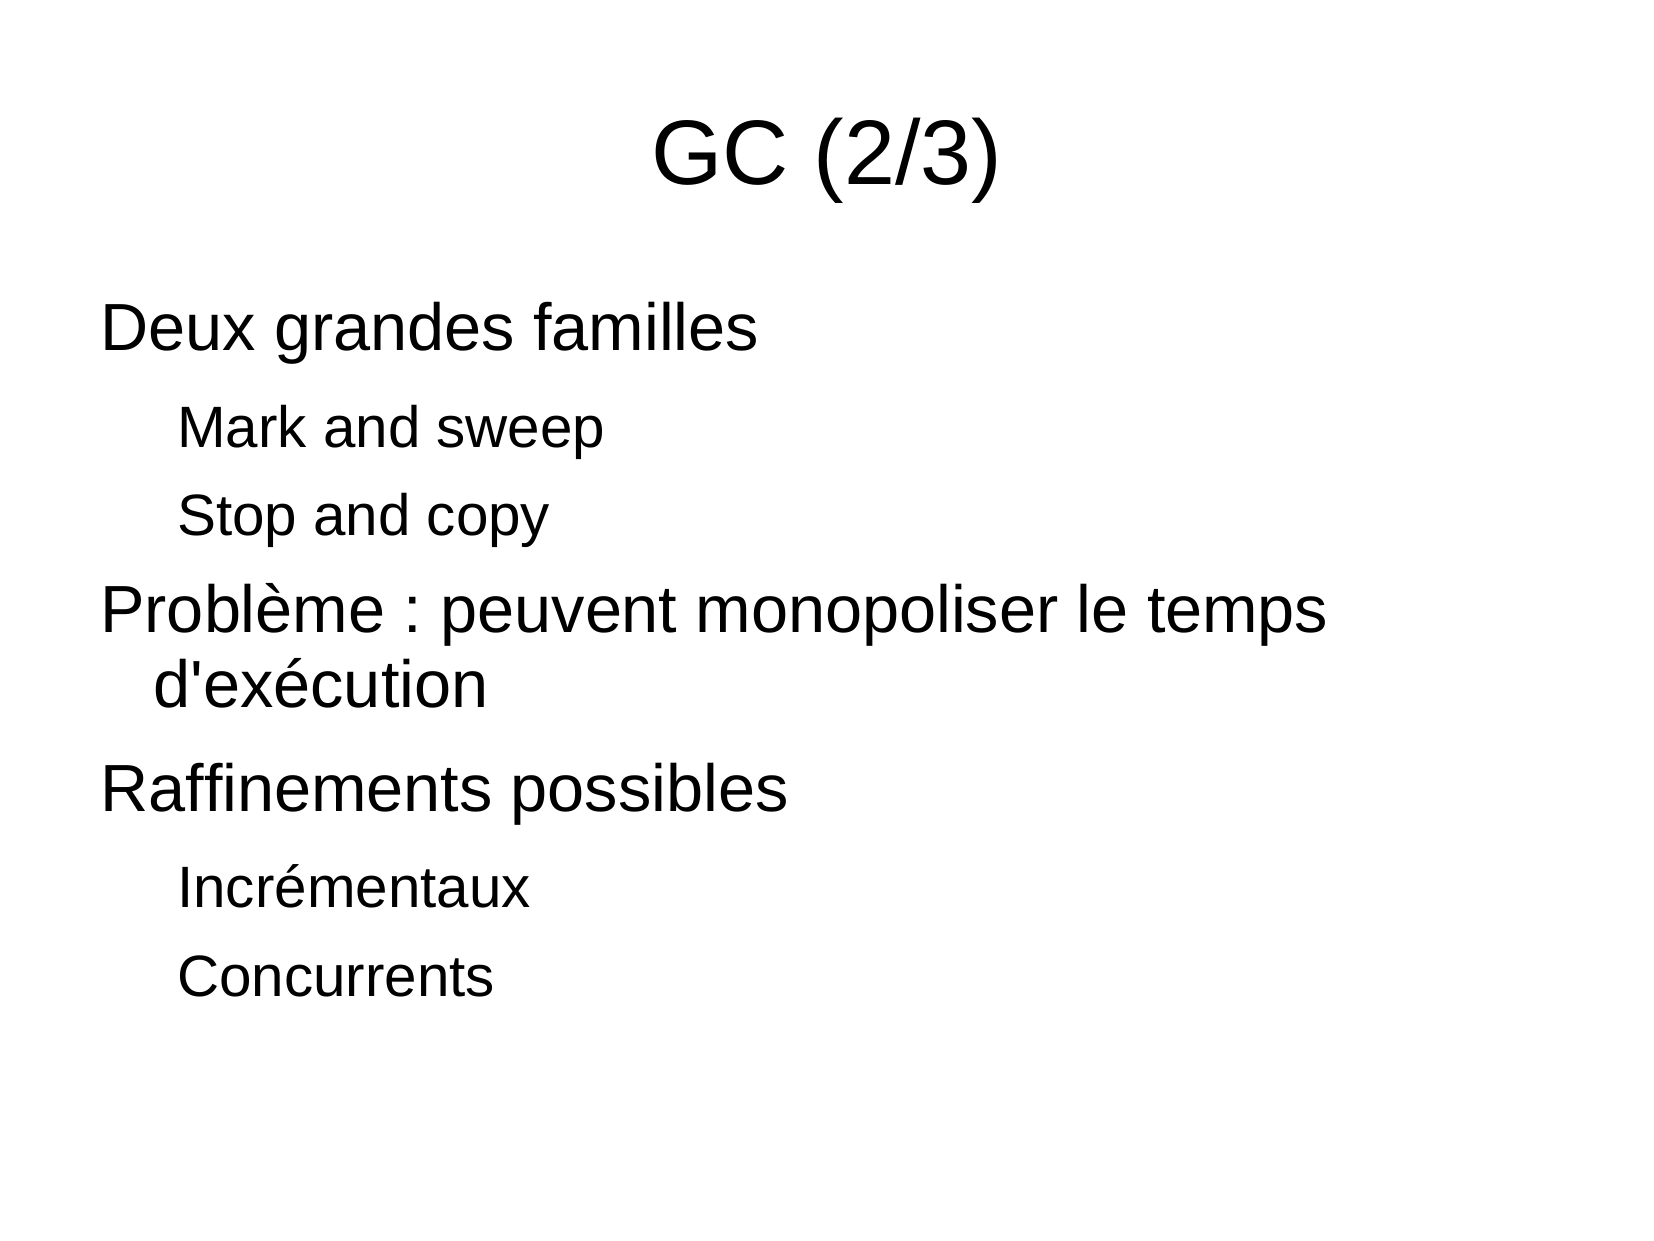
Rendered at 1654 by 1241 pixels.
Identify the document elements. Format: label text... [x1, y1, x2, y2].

list Deux grandes familles Mark and sweep Stop and copy Problème : peuvent monopoliser le temps d'exécution Raffinements possibles Incrémentaux Concurrents [82, 290, 1571, 1094]
title GC (2/3) [82, 56, 1571, 250]
